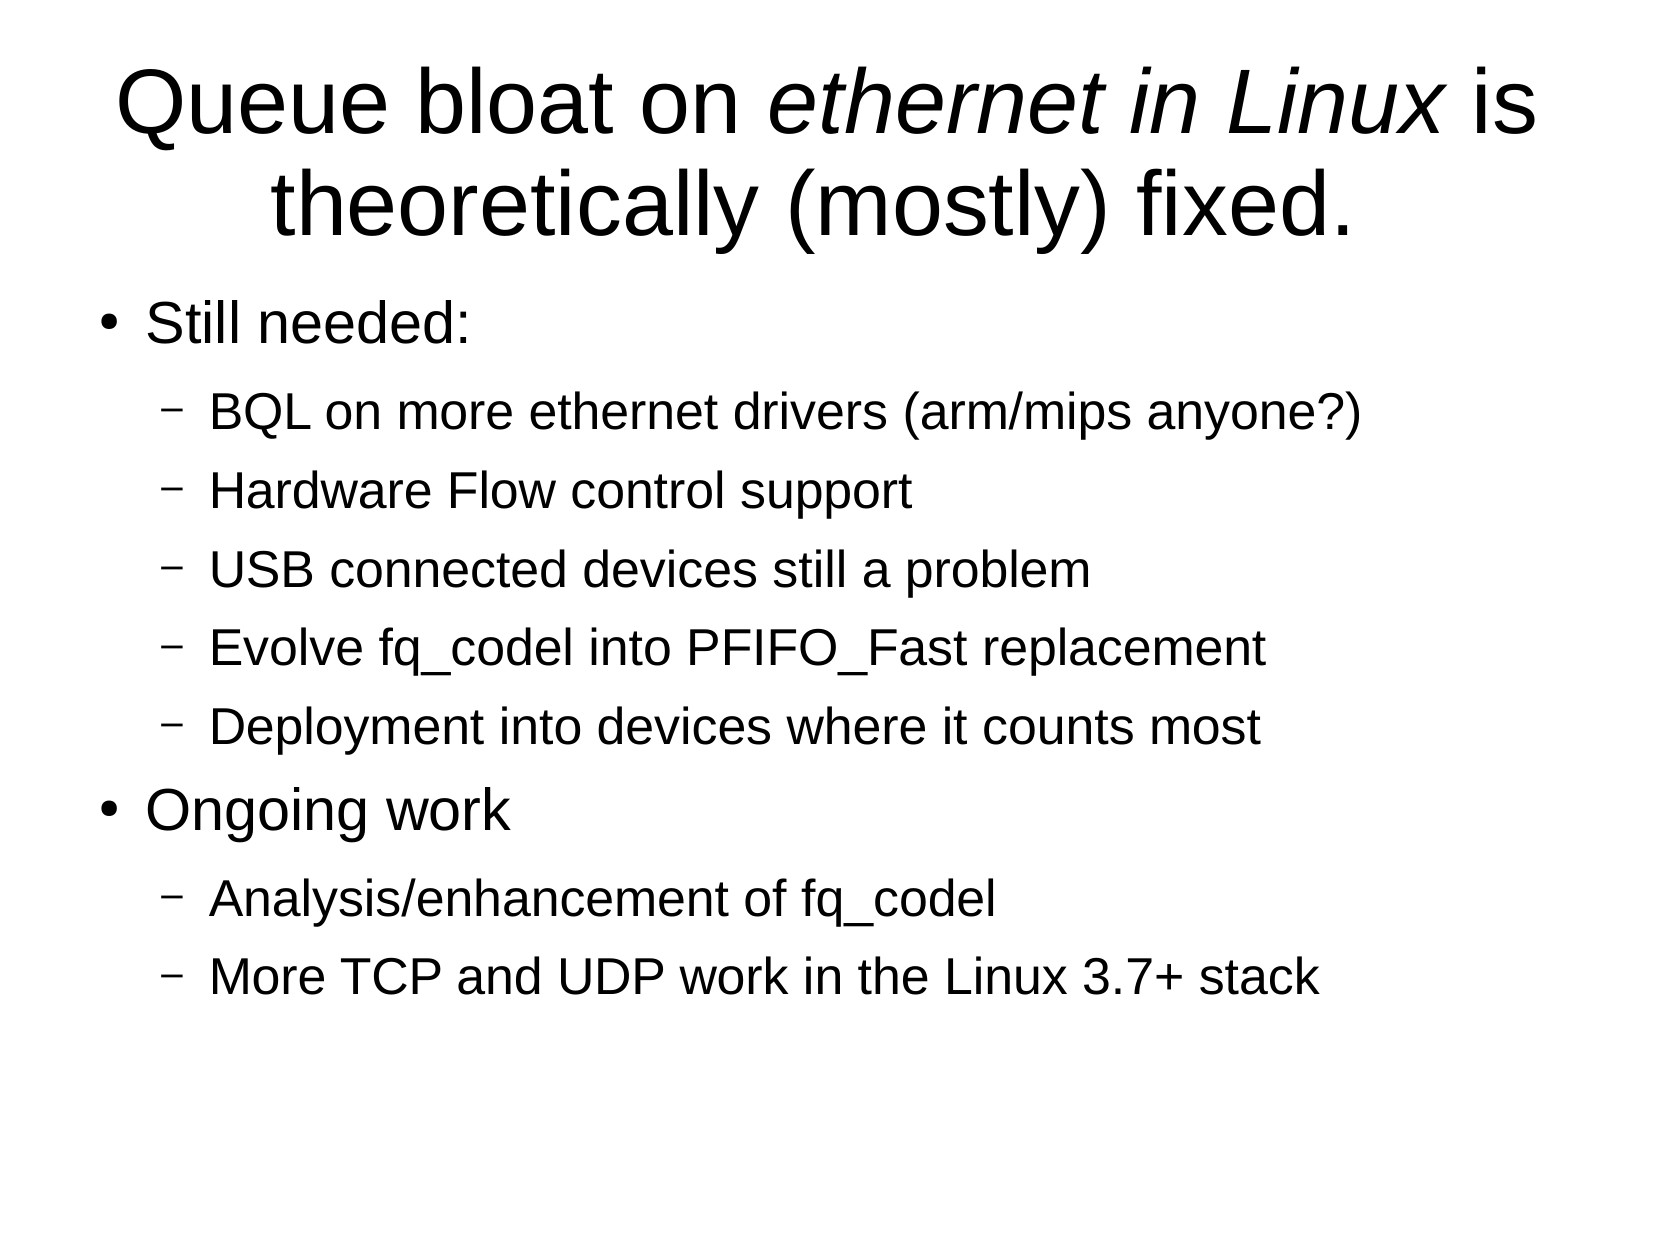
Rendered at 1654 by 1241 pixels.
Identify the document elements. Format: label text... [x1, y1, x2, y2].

title Queue bloat on ethernet in Linux is theoretically (mostly) fixed. [82, 49, 1571, 257]
list Still needed: BQL on more ethernet drivers (arm/mips anyone?) Hardware Flow control support USB connected devices still a problem Evolve fq_codel into PFIFO_Fast replacement Deployment into devices where it counts most Ongoing work Analysis/enhancement of fq_codel More TCP and UDP work in the Linux 3.7+ stack [82, 290, 1538, 1010]
